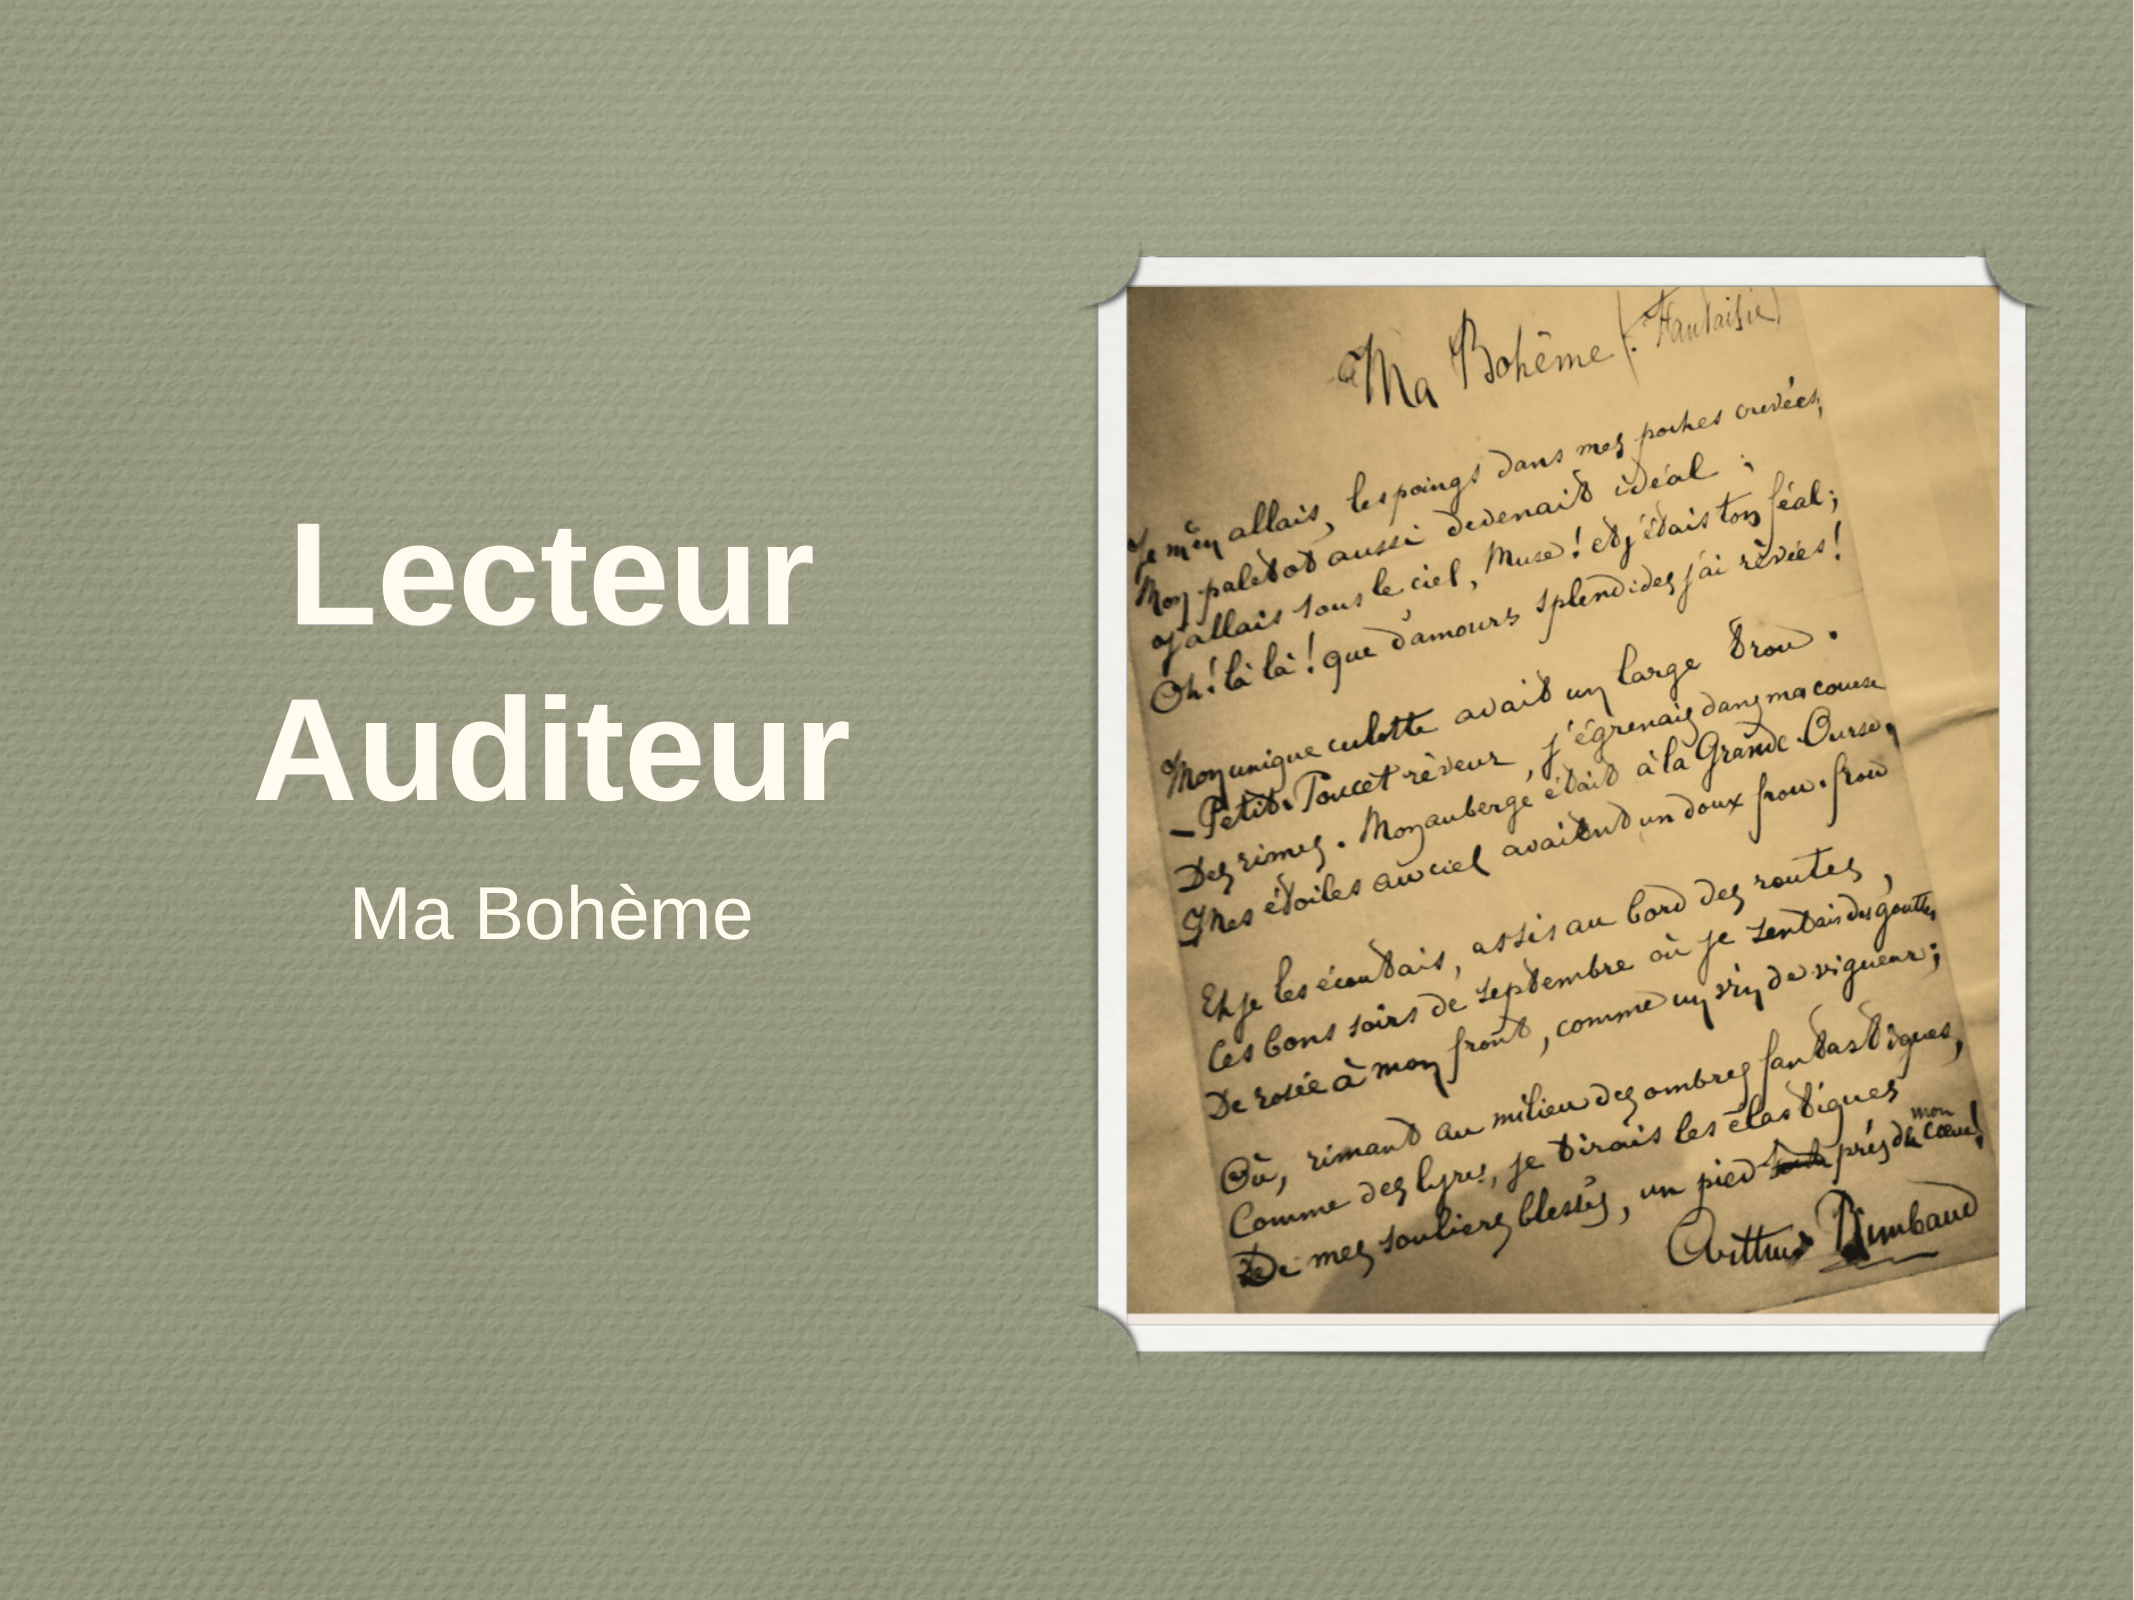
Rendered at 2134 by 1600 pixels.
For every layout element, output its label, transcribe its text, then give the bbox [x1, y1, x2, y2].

title Lecteur Auditeur [62, 229, 1042, 838]
list Ma Bohème [62, 856, 1042, 1388]
picture [0, 0, 2134, 1600]
